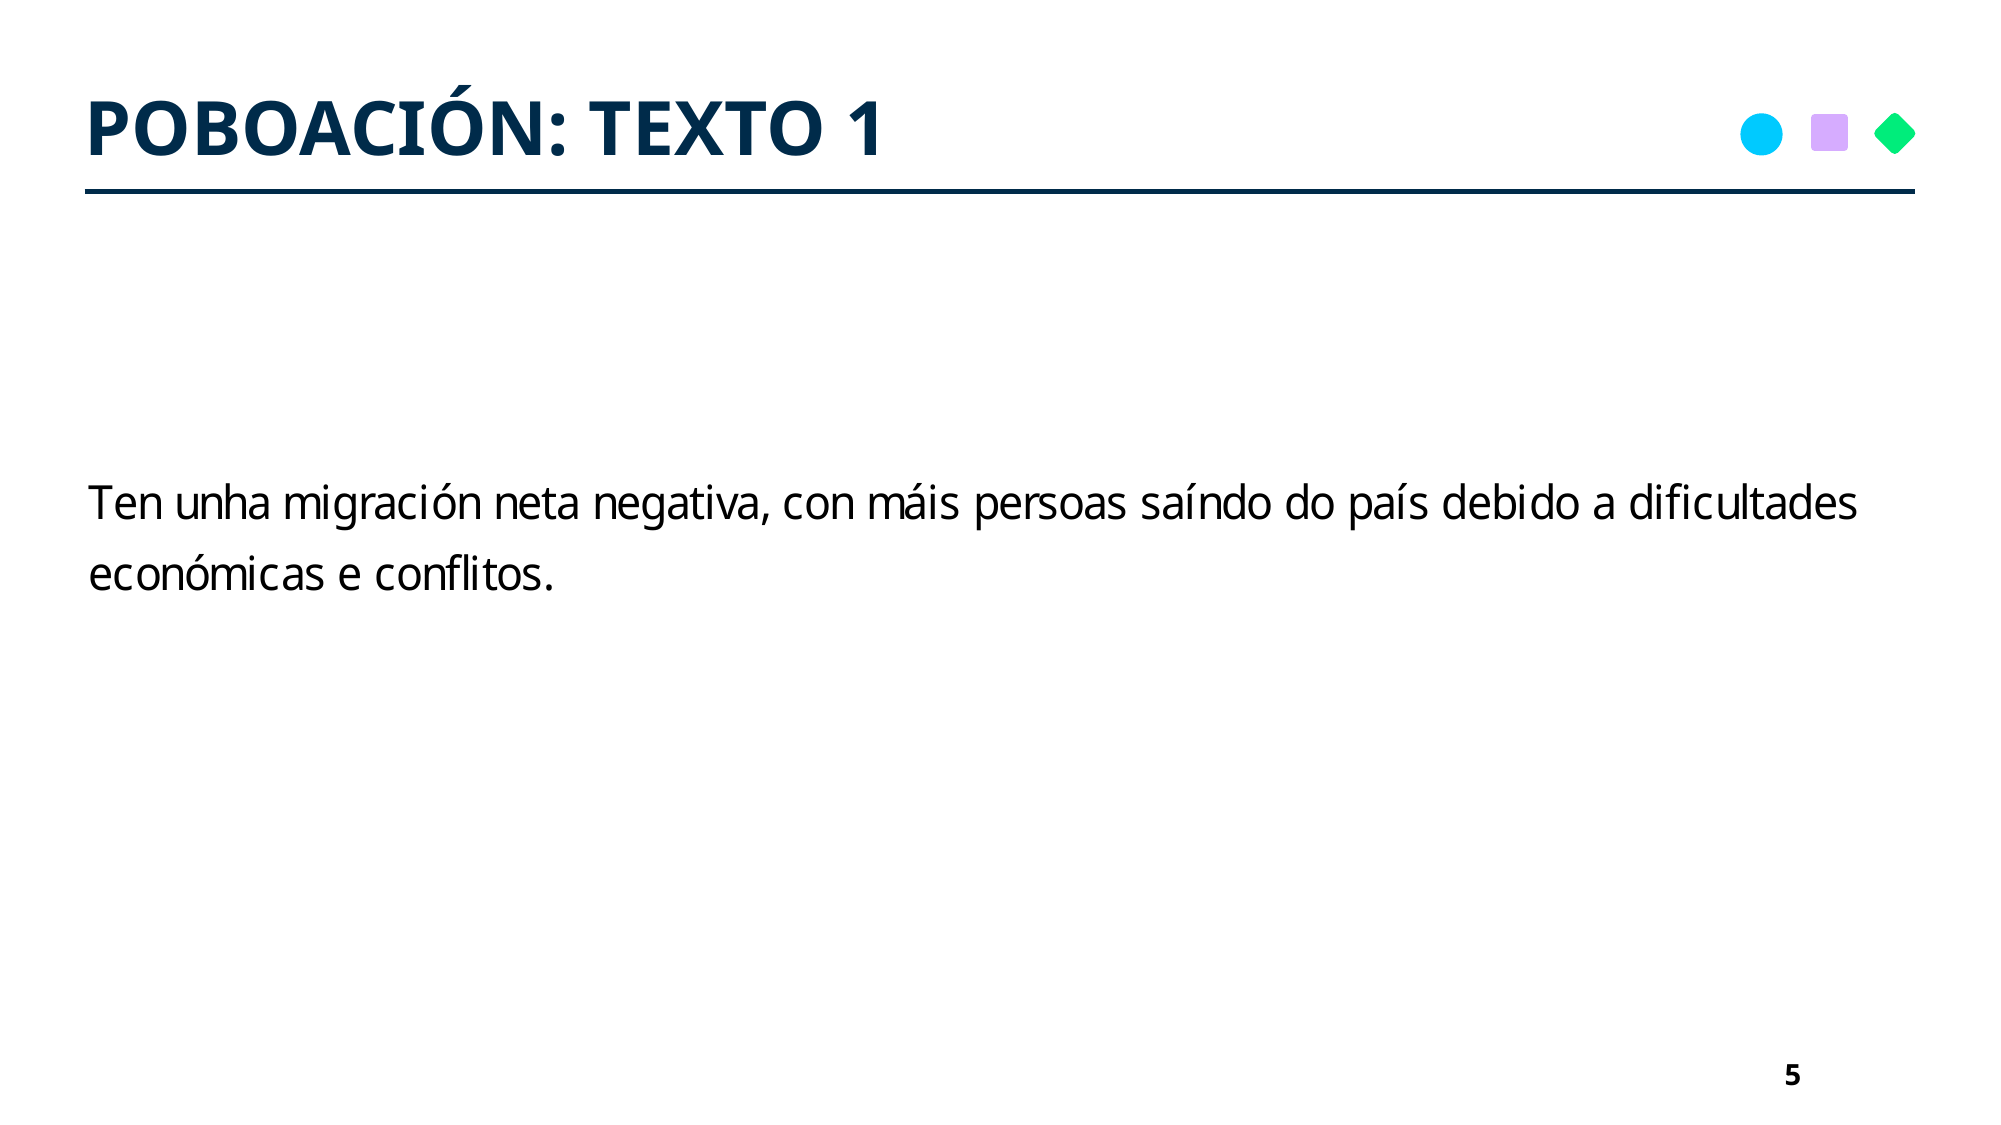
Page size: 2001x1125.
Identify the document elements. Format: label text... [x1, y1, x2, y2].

title POBOACIÓN: TEXTO 1 [84, 29, 1601, 178]
picture [88, 472, 1920, 650]
